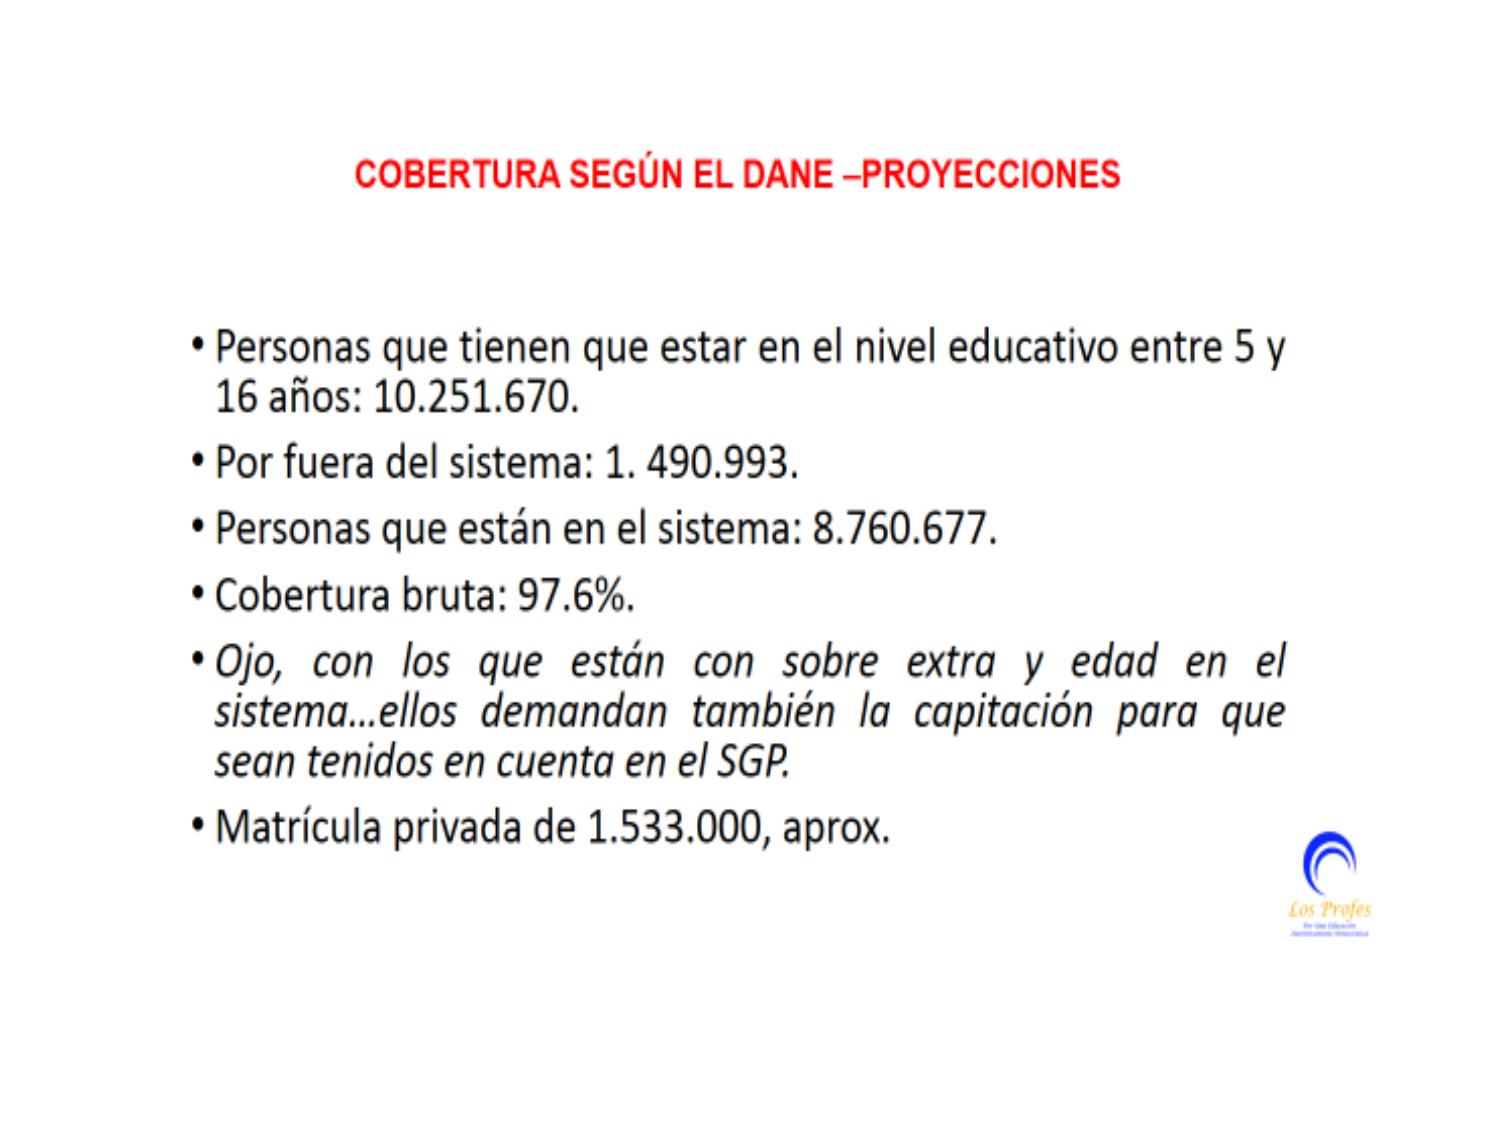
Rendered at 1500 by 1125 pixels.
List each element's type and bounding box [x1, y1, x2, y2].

picture [92, 86, 1385, 964]
